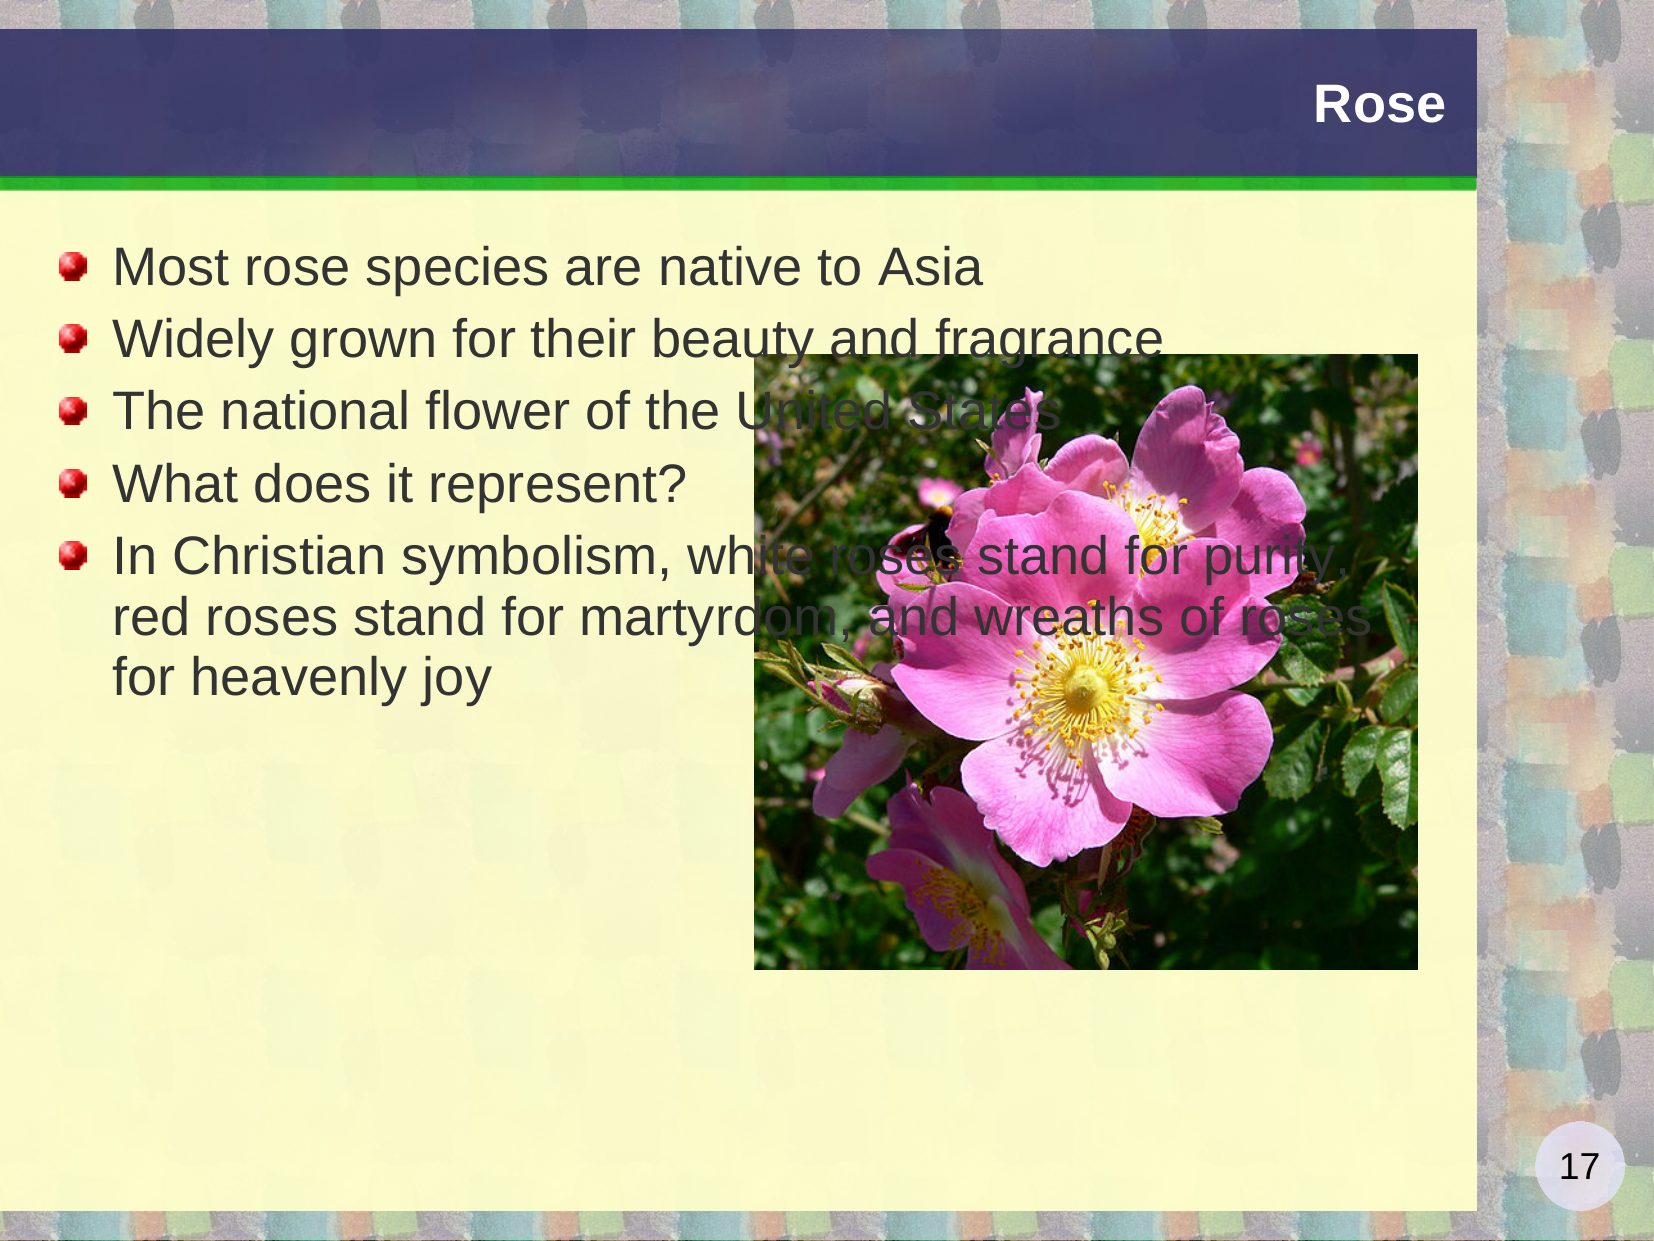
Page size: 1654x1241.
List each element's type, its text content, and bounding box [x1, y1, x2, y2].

title Rose [29, 59, 1447, 148]
list Most rose species are native to Asia Widely grown for their beauty and fragrance The national flower of the United States What does it represent? In Christian symbolism, white roses stand for purity, red roses stand for martyrdom, and wreaths of roses for heavenly joy [59, 236, 722, 1182]
picture [754, 354, 1418, 970]
